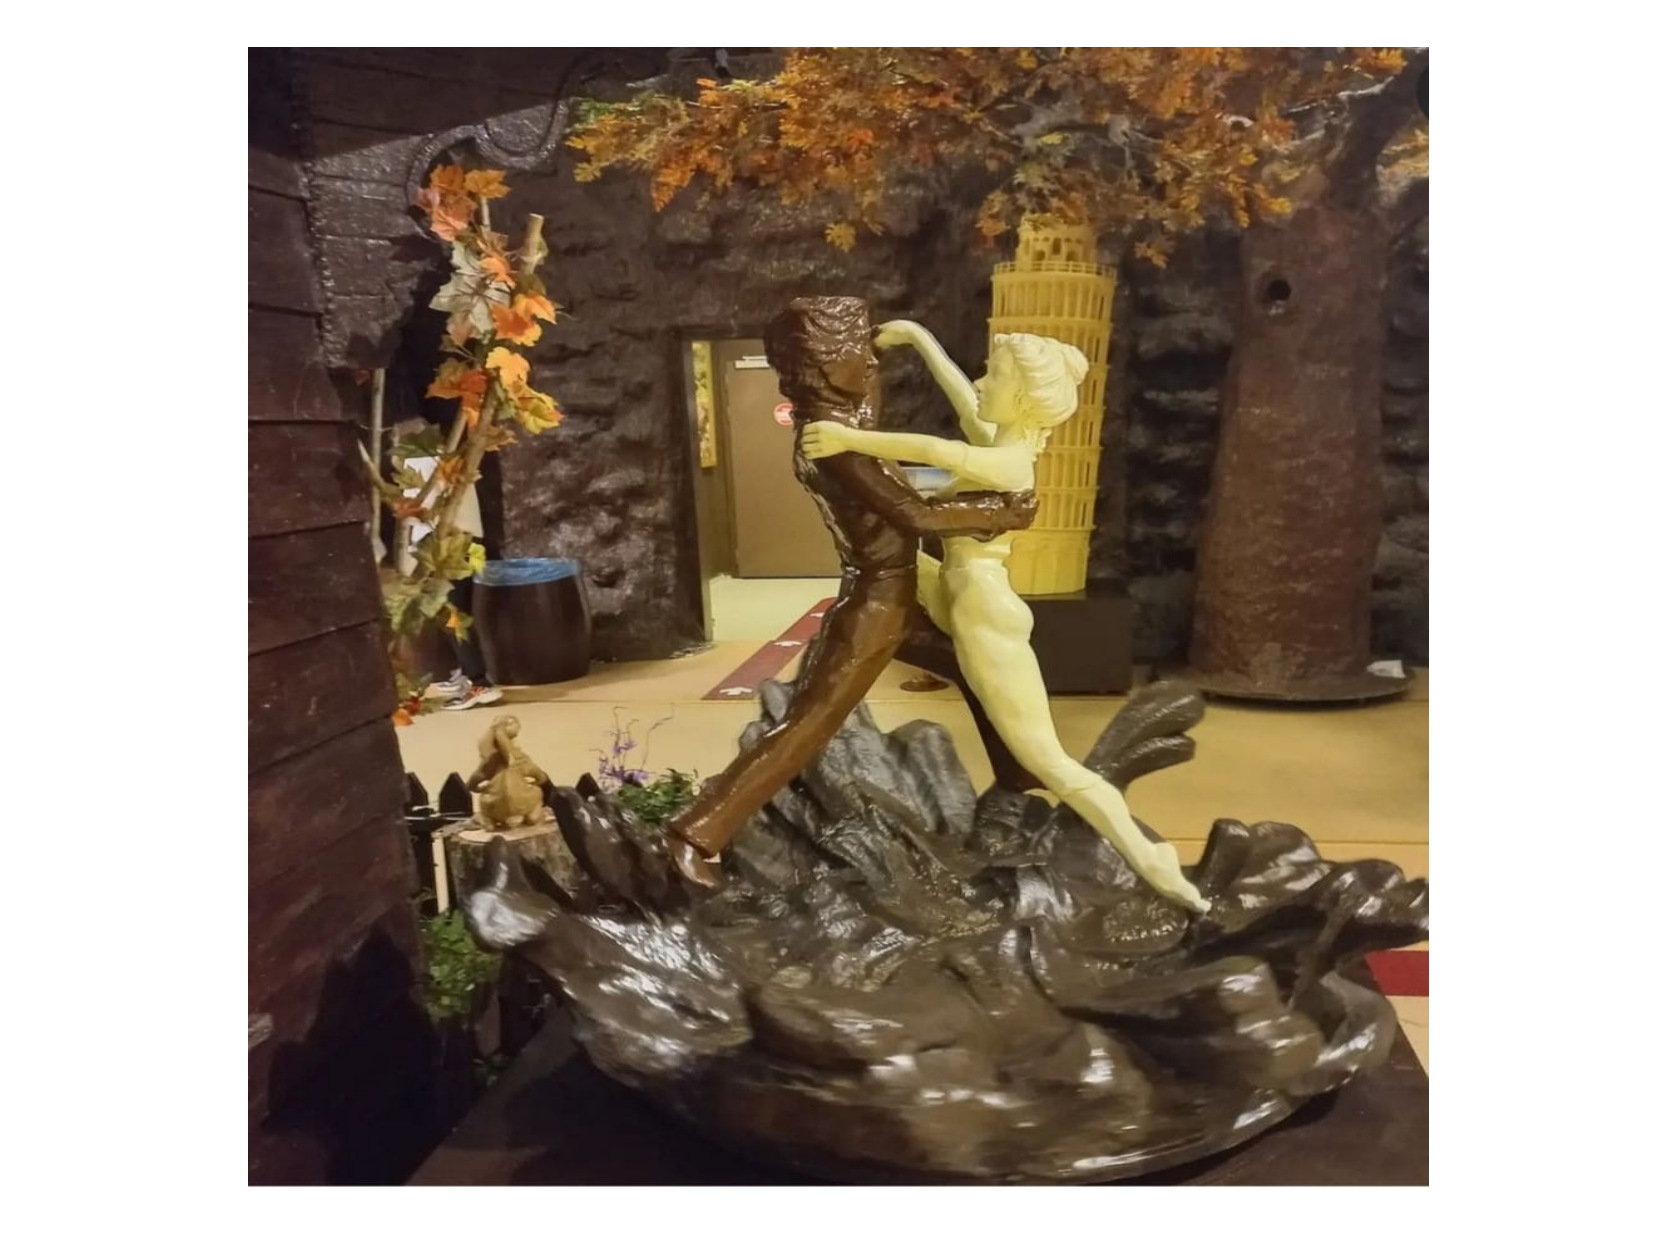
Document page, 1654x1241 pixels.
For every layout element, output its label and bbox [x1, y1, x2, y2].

picture [248, 47, 1429, 1192]
